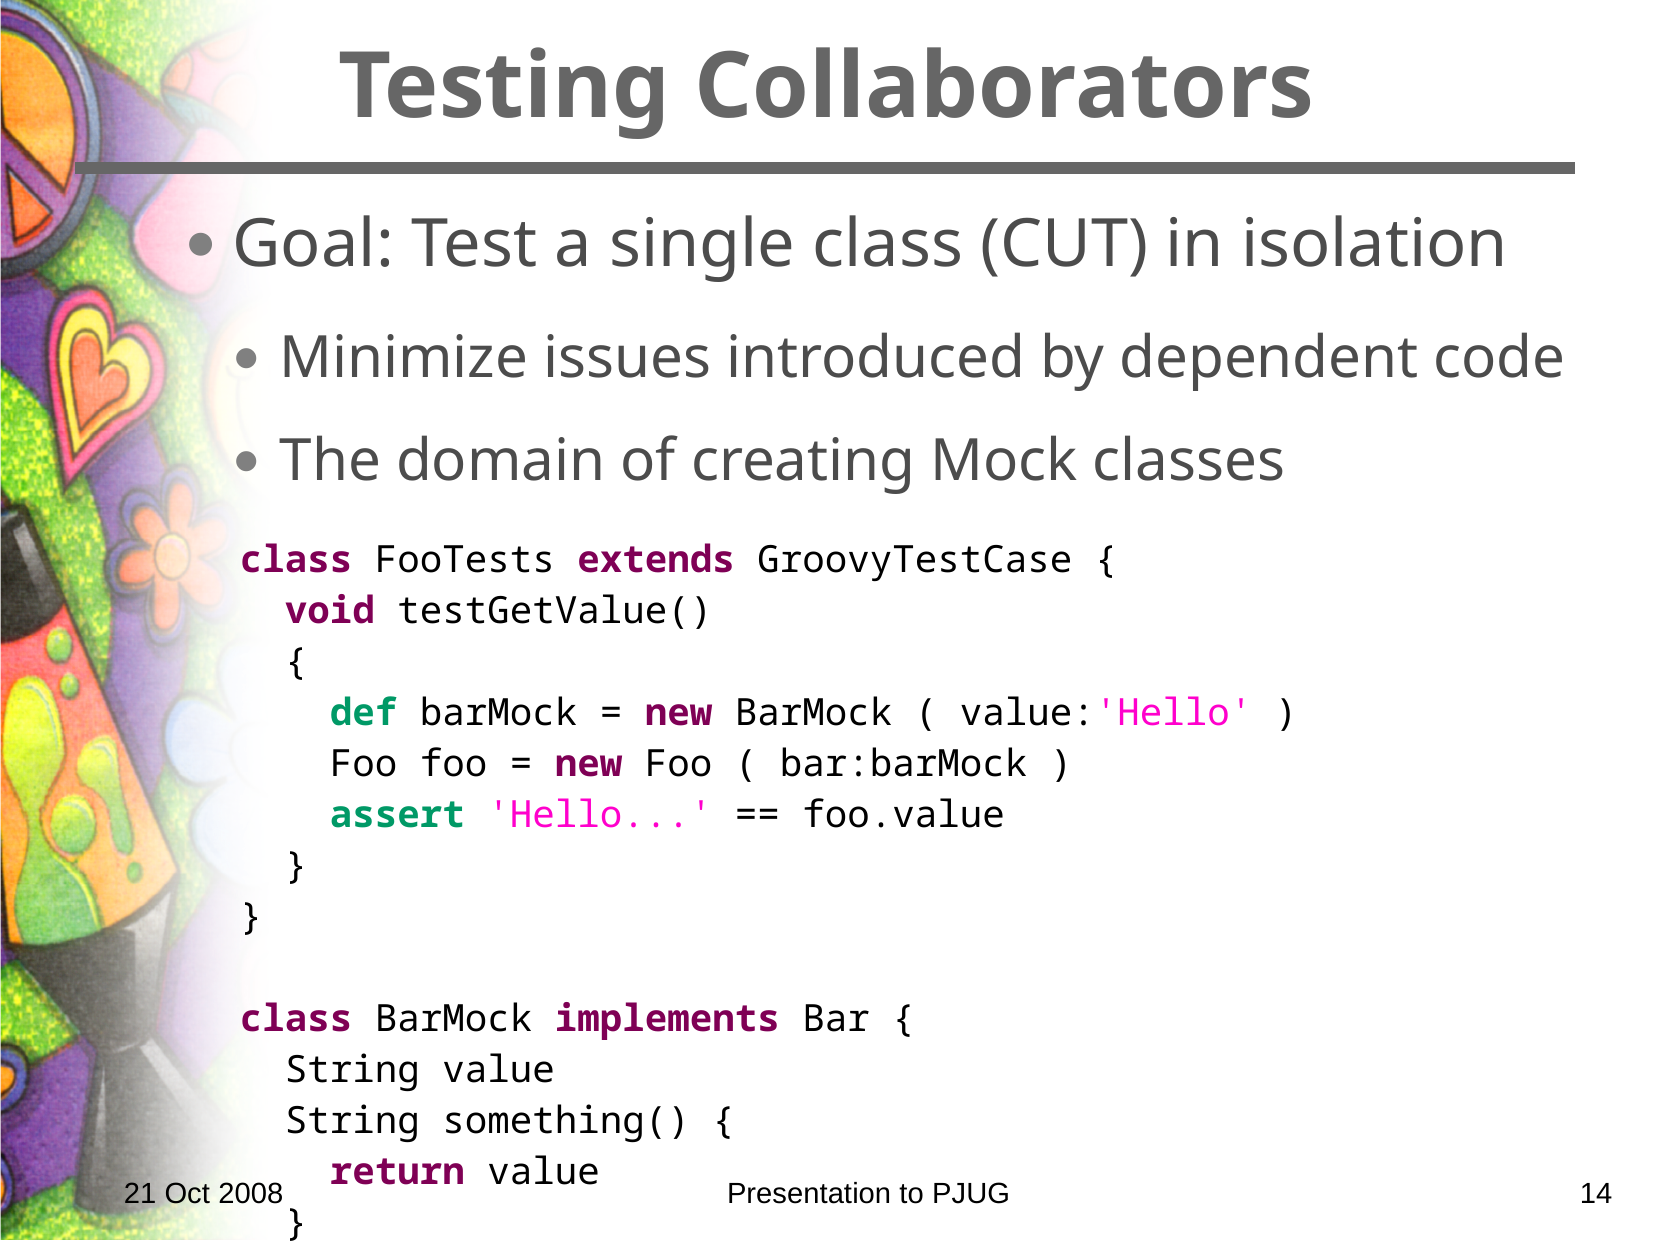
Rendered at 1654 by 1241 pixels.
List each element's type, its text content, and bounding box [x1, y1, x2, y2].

list Goal: Test a single class (CUT) in isolation Minimize issues introduced by dependent code The domain of creating Mock classes [187, 195, 1613, 1080]
picture [0, 0, 413, 1240]
title Testing Collaborators [82, 0, 1571, 186]
text_box class FooTests extends GroovyTestCase { void testGetValue() { def barMock = new BarMock ( value:'Hello' ) Foo foo = new Foo ( bar:barMock ) assert 'Hello...' == foo.value } } class BarMock implements Bar { String value String something() { return value } } [225, 525, 1576, 1156]
